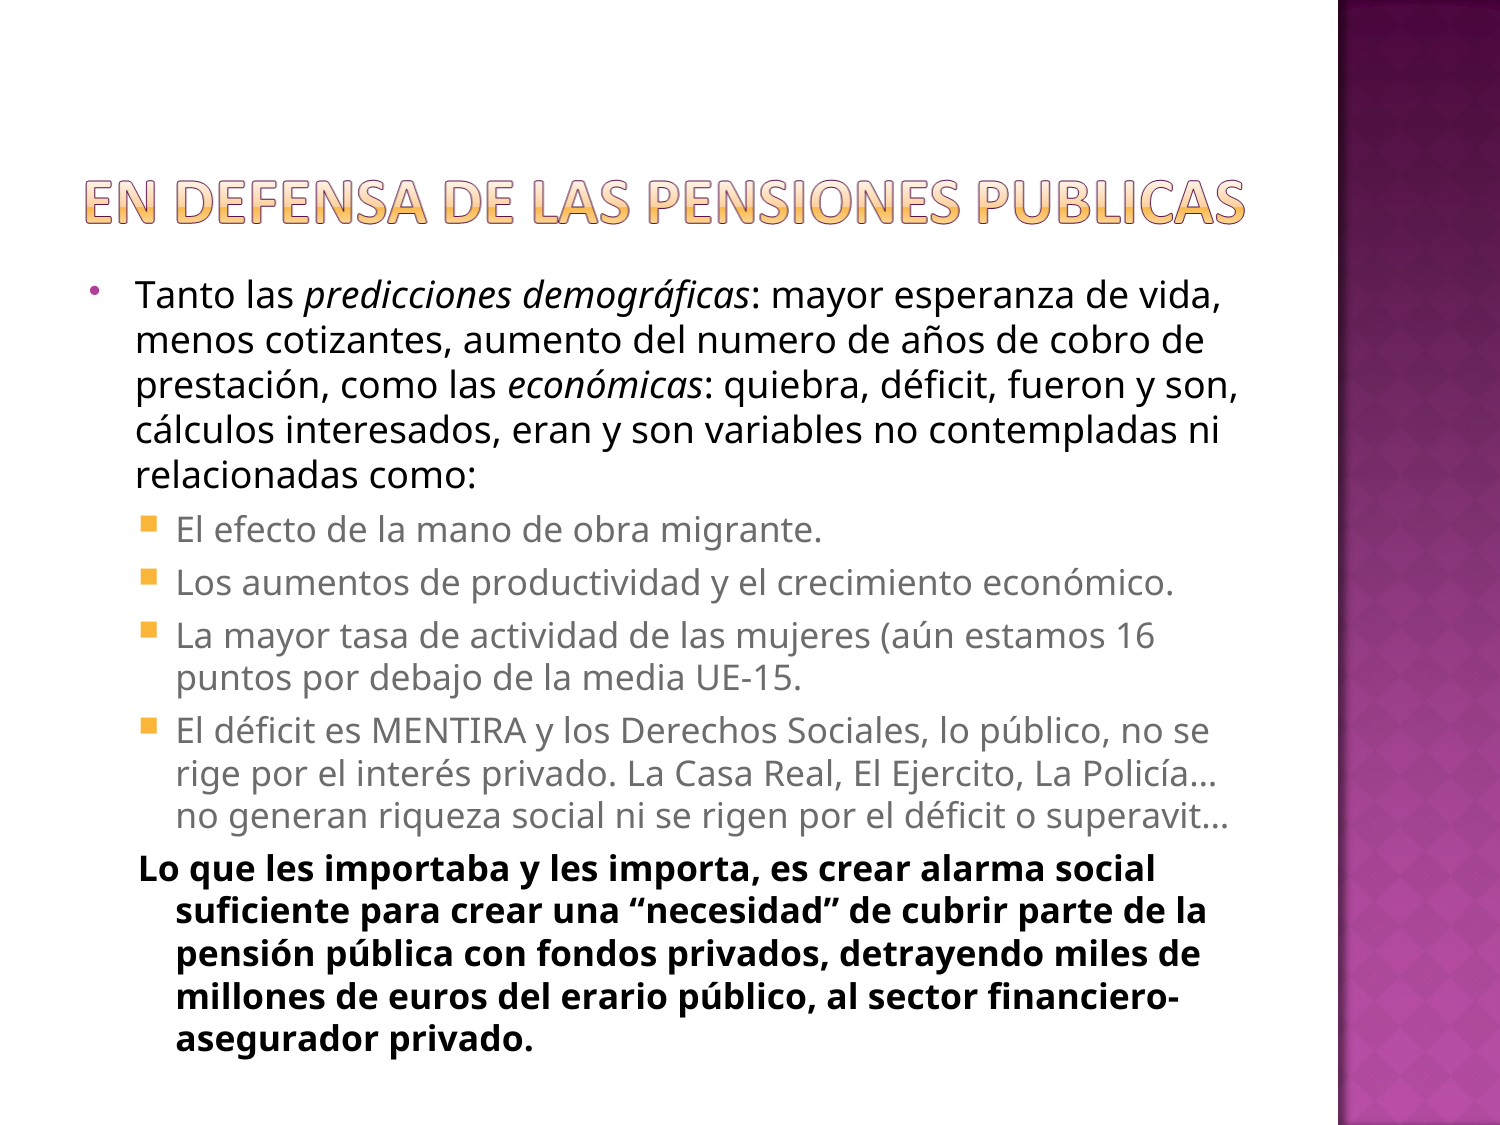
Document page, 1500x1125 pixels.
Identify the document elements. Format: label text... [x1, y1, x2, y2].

picture [1337, 0, 1500, 1125]
text_box [41, 52, 1287, 241]
list Tanto las predicciones demográficas: mayor esperanza de vida, menos cotizantes, aumento del numero de años de cobro de prestación, como las económicas: quiebra, déficit, fueron y son, cálculos interesados, eran y son variables no contempladas ni relacionadas como: El efecto de la mano de obra migrante. Los aumentos de productividad y el crecimiento económico. La mayor tasa de actividad de las mujeres (aún estamos 16 puntos por debajo de la media UE-15. El déficit es MENTIRA y los Derechos Sociales, lo público, no se rige por el interés privado. La Casa Real, El Ejercito, La Policía… no generan riqueza social ni se rigen por el déficit o superavit… Lo que les importaba y les importa, es crear alarma social suficiente para crear una “necesidad” de cubrir parte de la pensión pública con fondos privados, detrayendo miles de millones de euros del erario público, al sector financiero-asegurador privado. [75, 263, 1263, 1067]
